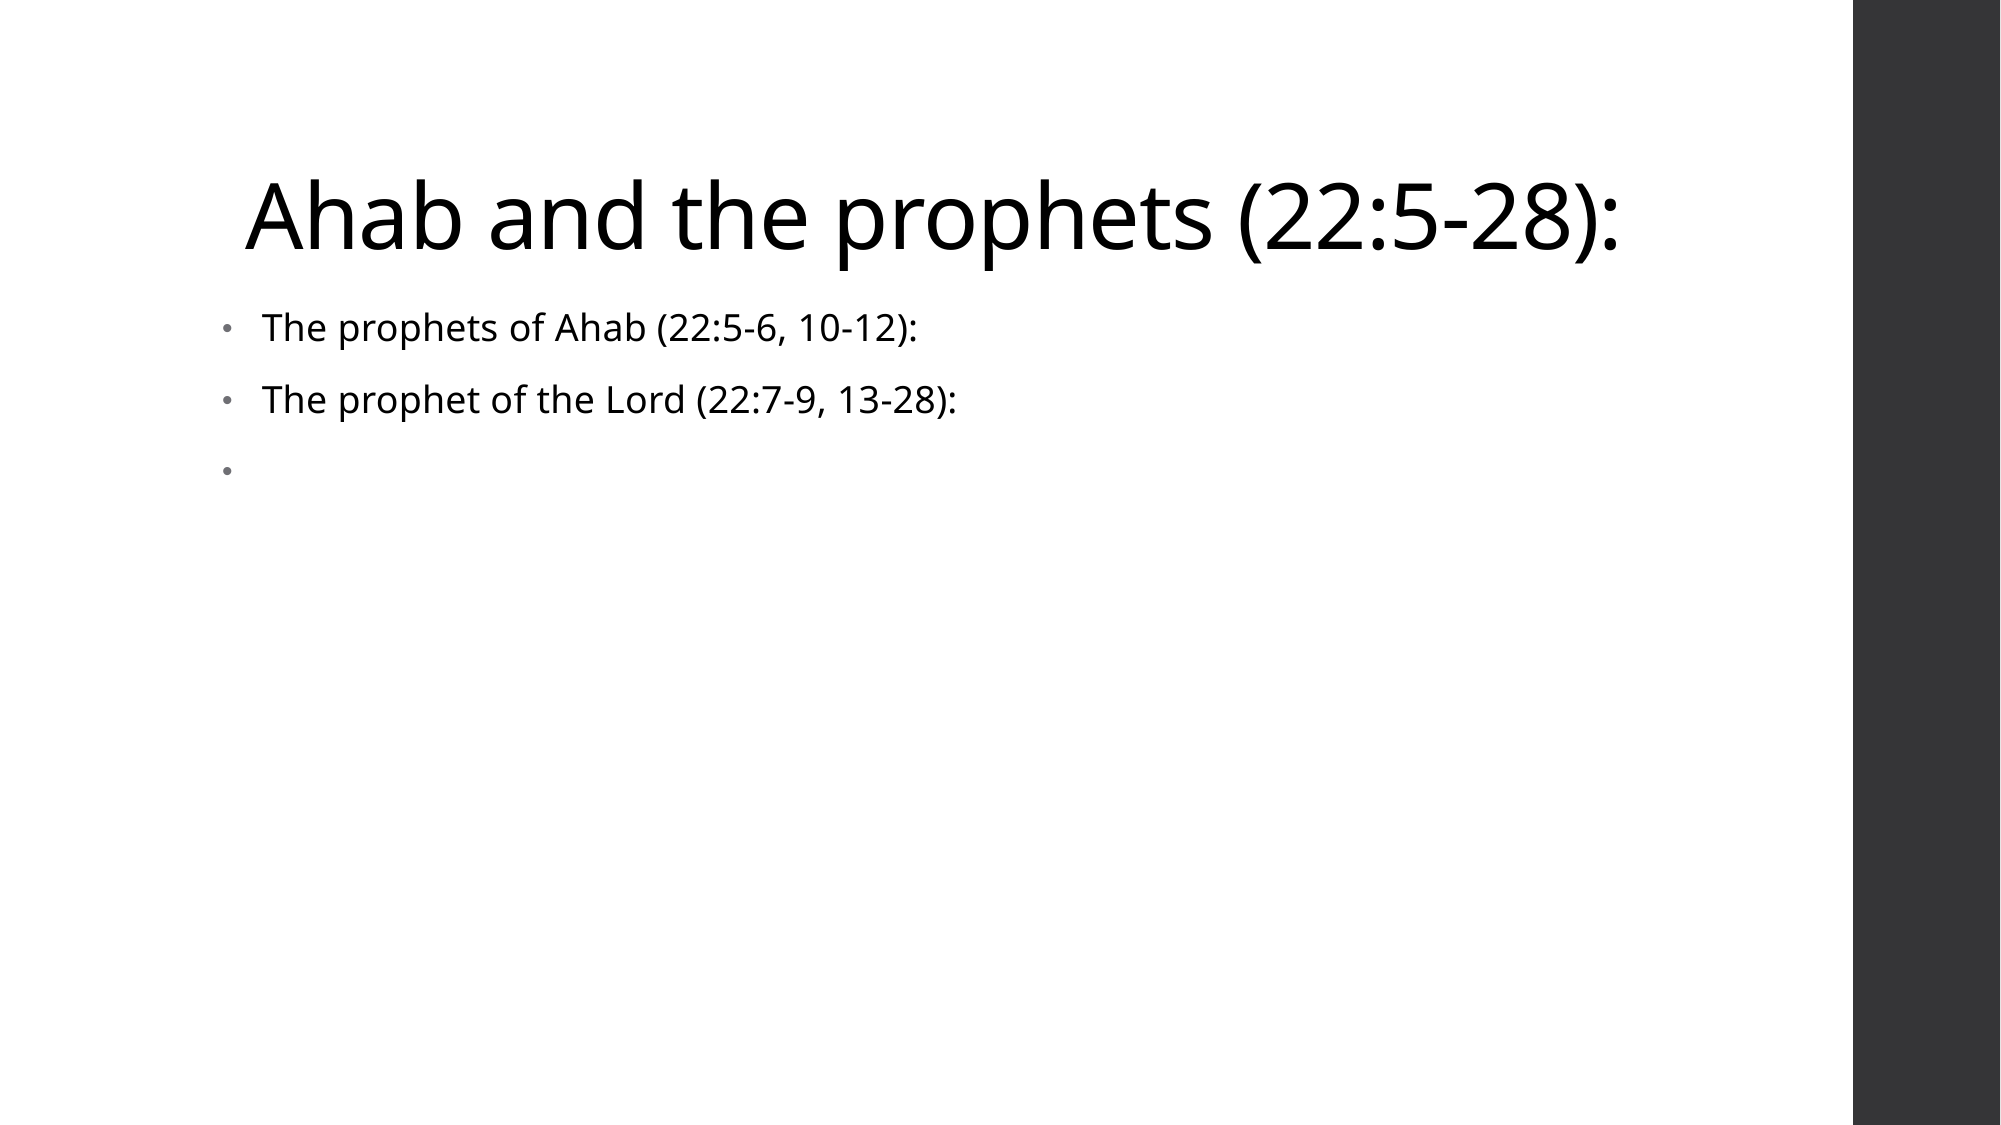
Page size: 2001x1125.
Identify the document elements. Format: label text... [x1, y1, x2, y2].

title Ahab and the prophets (22:5-28): [206, 60, 1797, 278]
list The prophets of Ahab (22:5-6, 10-12): The prophet of the Lord (22:7-9, 13-28): [206, 299, 1617, 1014]
